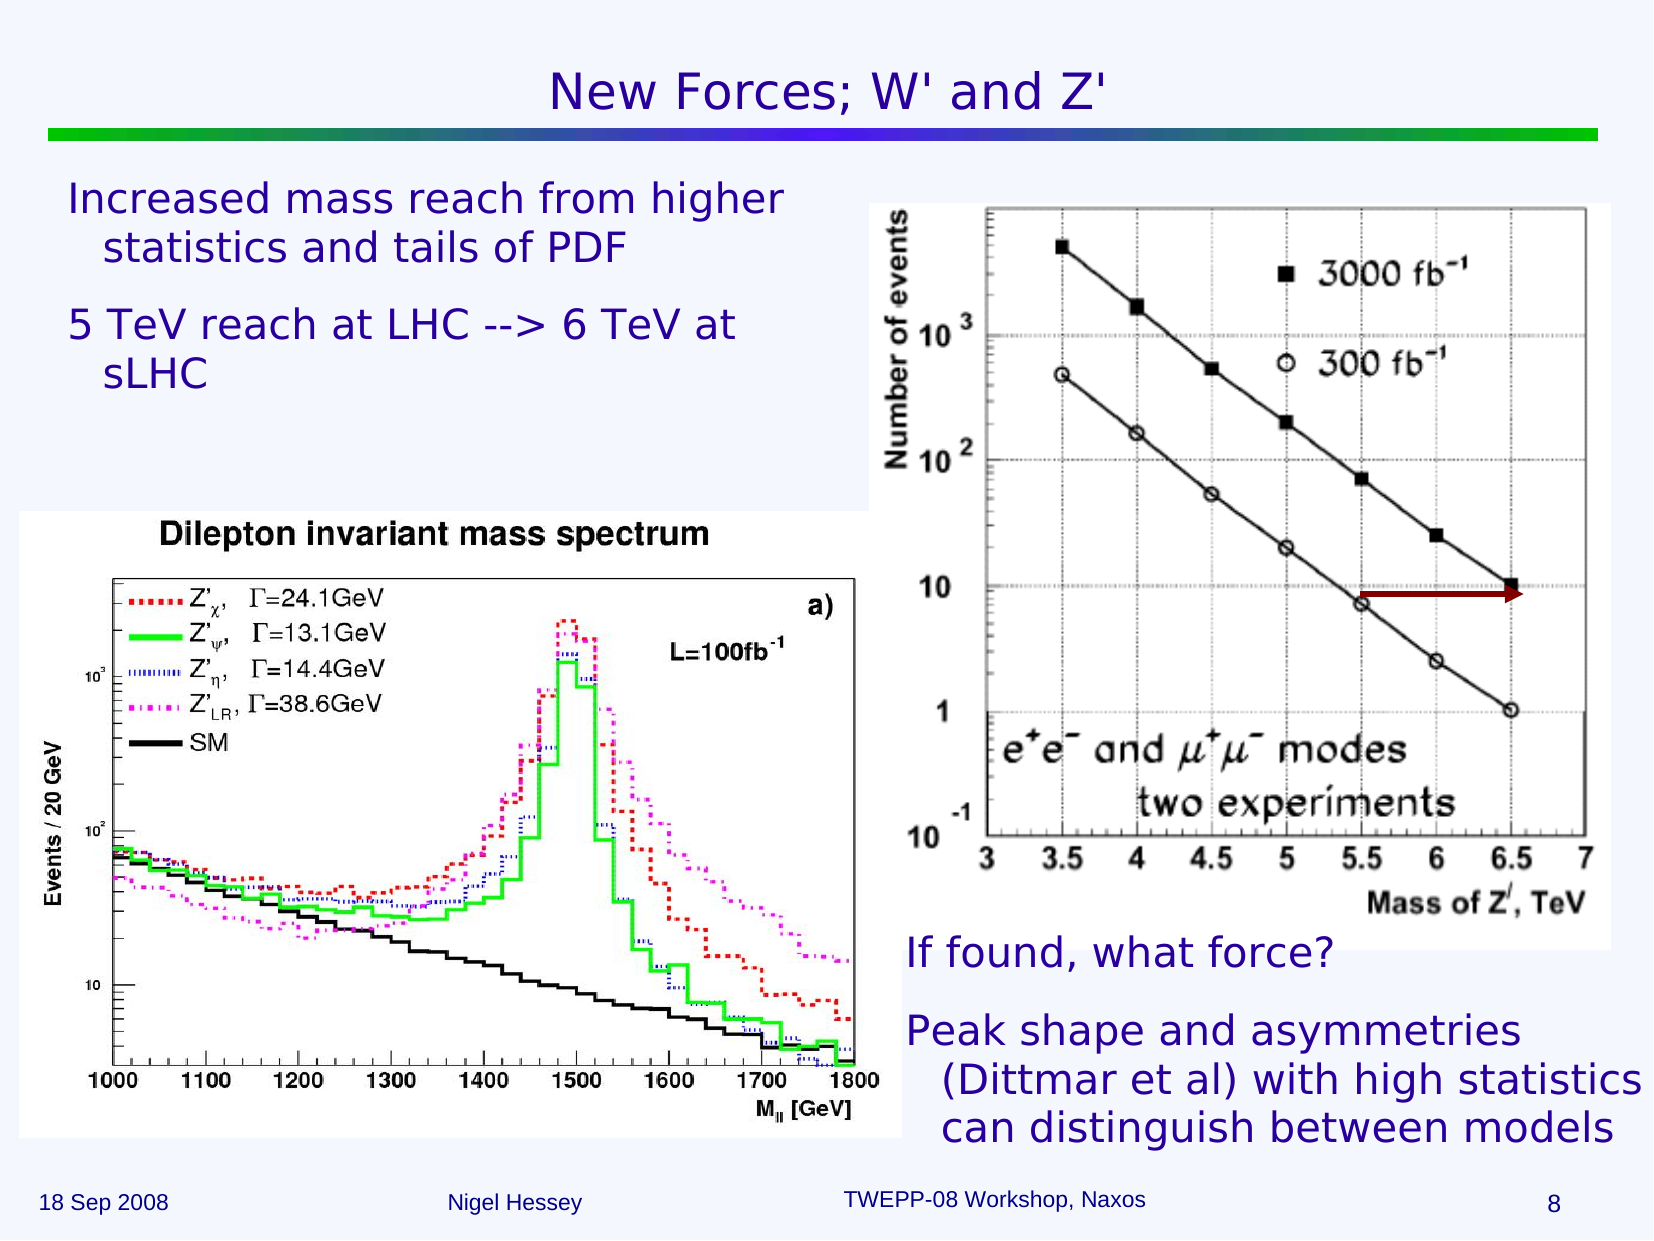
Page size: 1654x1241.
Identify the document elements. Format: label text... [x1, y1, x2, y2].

list Increased mass reach from higher statistics and tails of PDF 5 TeV reach at LHC --> 6 TeV at sLHC [49, 174, 816, 439]
picture [19, 203, 1611, 1138]
list If found, what force? Peak shape and asymmetries (Dittmar et al) with high statistics can distinguish between models [887, 928, 1654, 1171]
picture [48, 128, 95, 141]
picture [1563, 128, 1598, 141]
title New Forces; W' and Z' [95, 37, 1563, 146]
